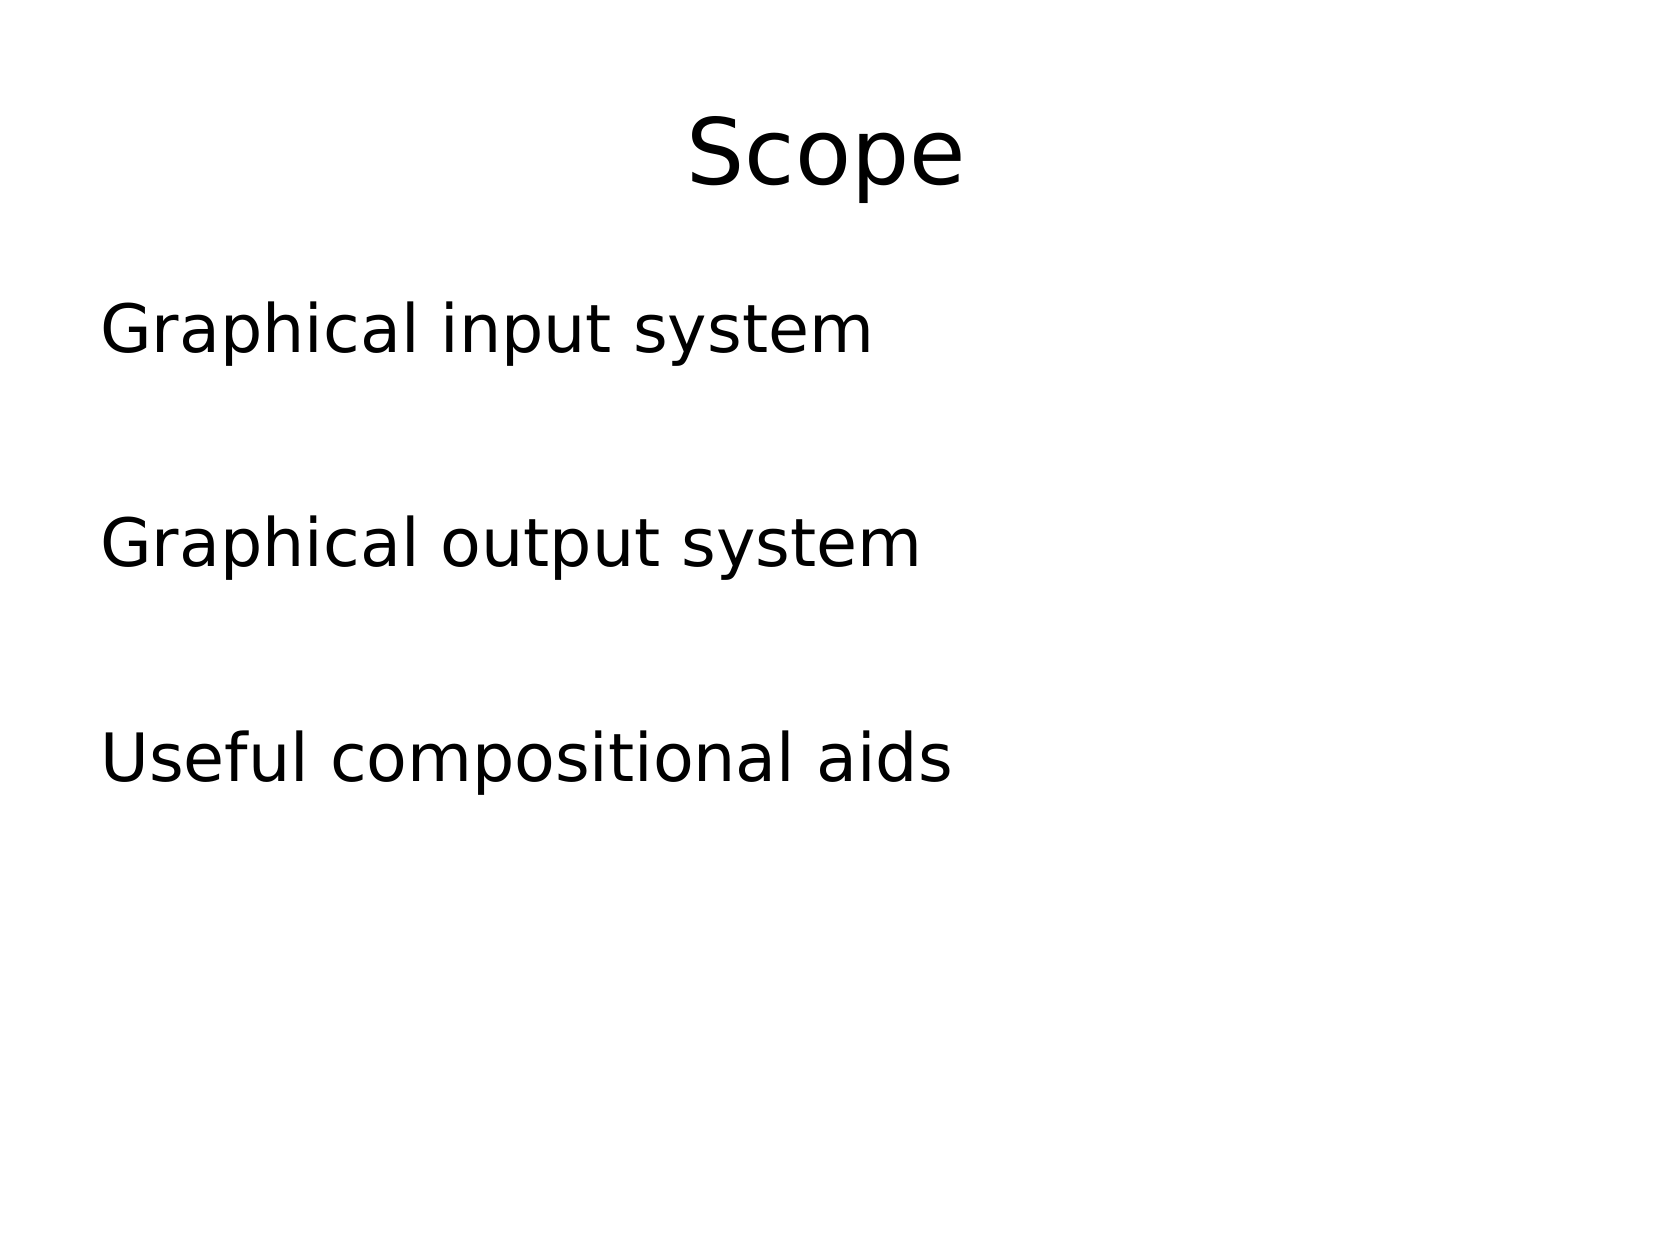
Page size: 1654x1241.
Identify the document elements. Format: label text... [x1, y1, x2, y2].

title Scope [82, 49, 1571, 257]
list Graphical input system Graphical output system Useful compositional aids [82, 290, 1571, 1109]
